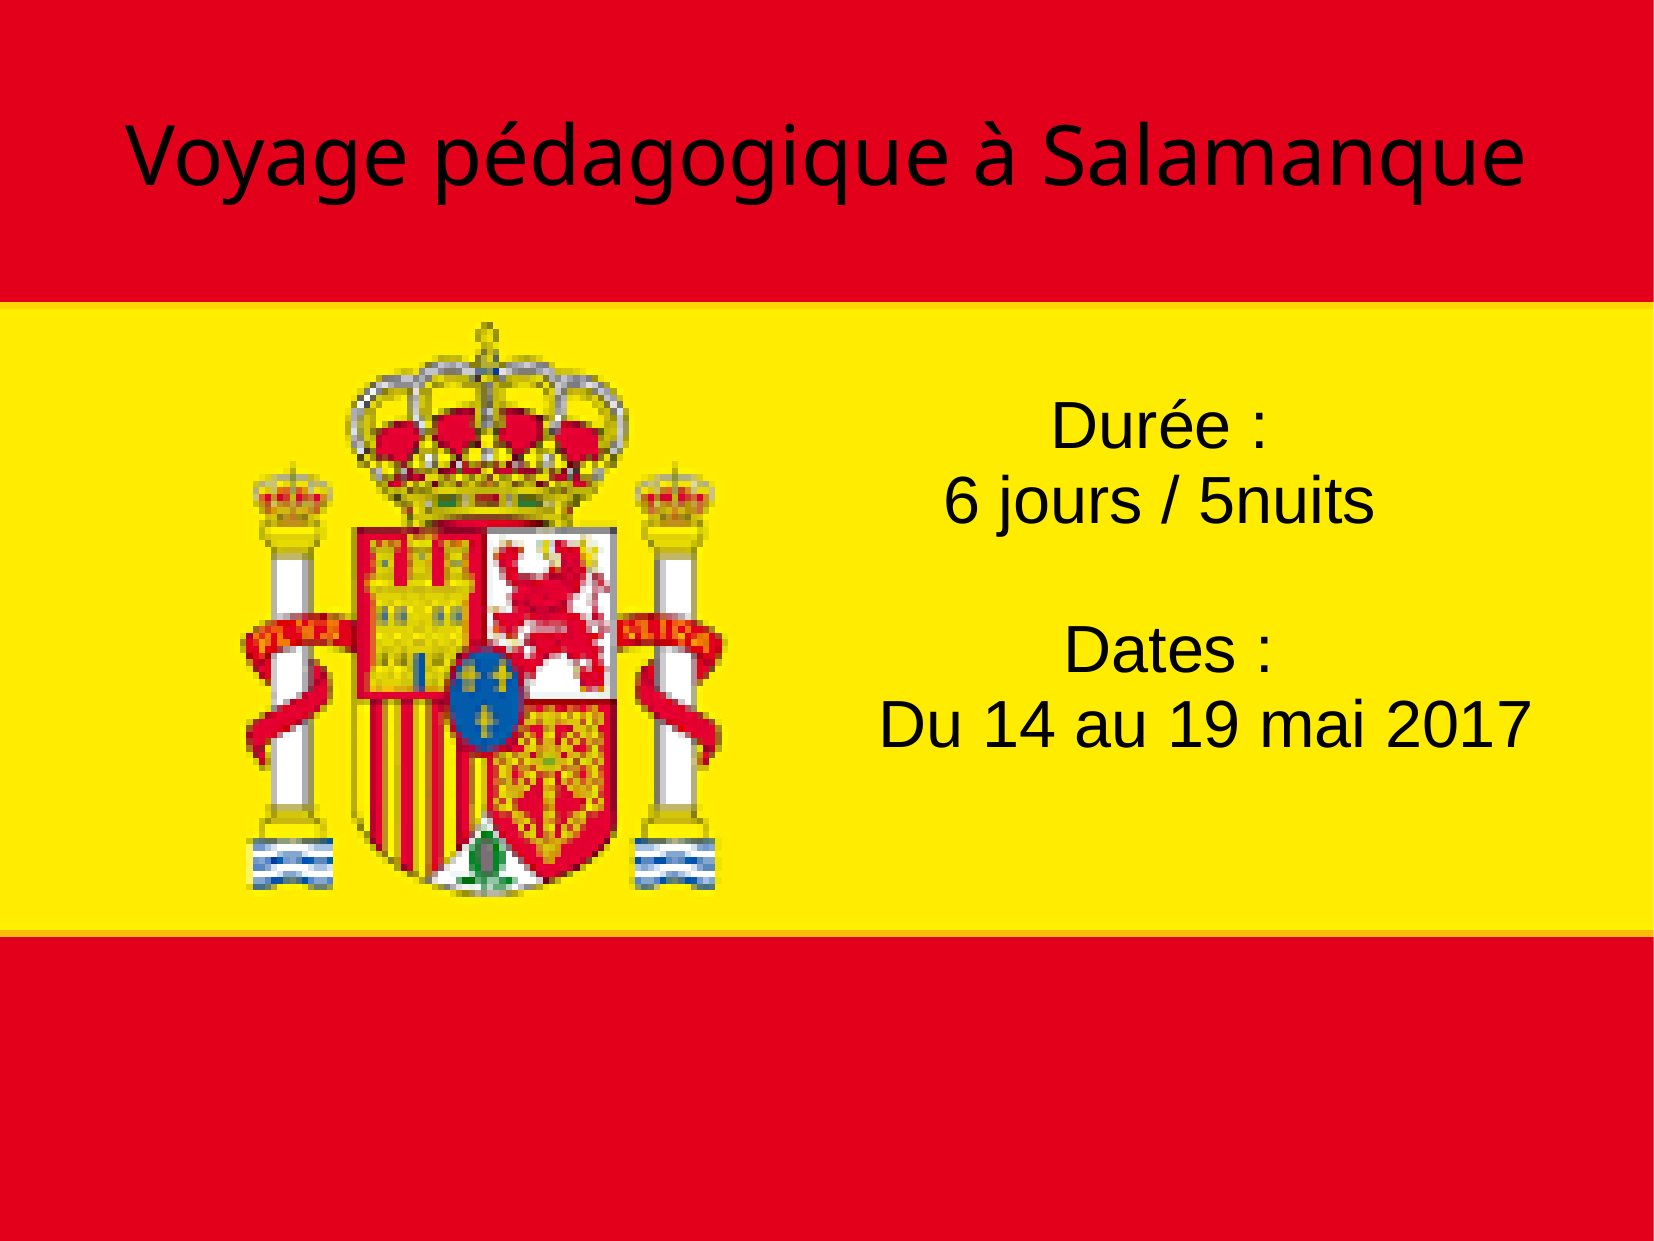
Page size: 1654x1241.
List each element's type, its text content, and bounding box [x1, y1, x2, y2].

subtitle Durée : 6 jours / 5nuits Dates : Du 14 au 19 mai 2017 [82, 290, 1571, 1010]
title Voyage pédagogique à Salamanque [82, 7, 1571, 290]
picture [0, 0, 1654, 1241]
